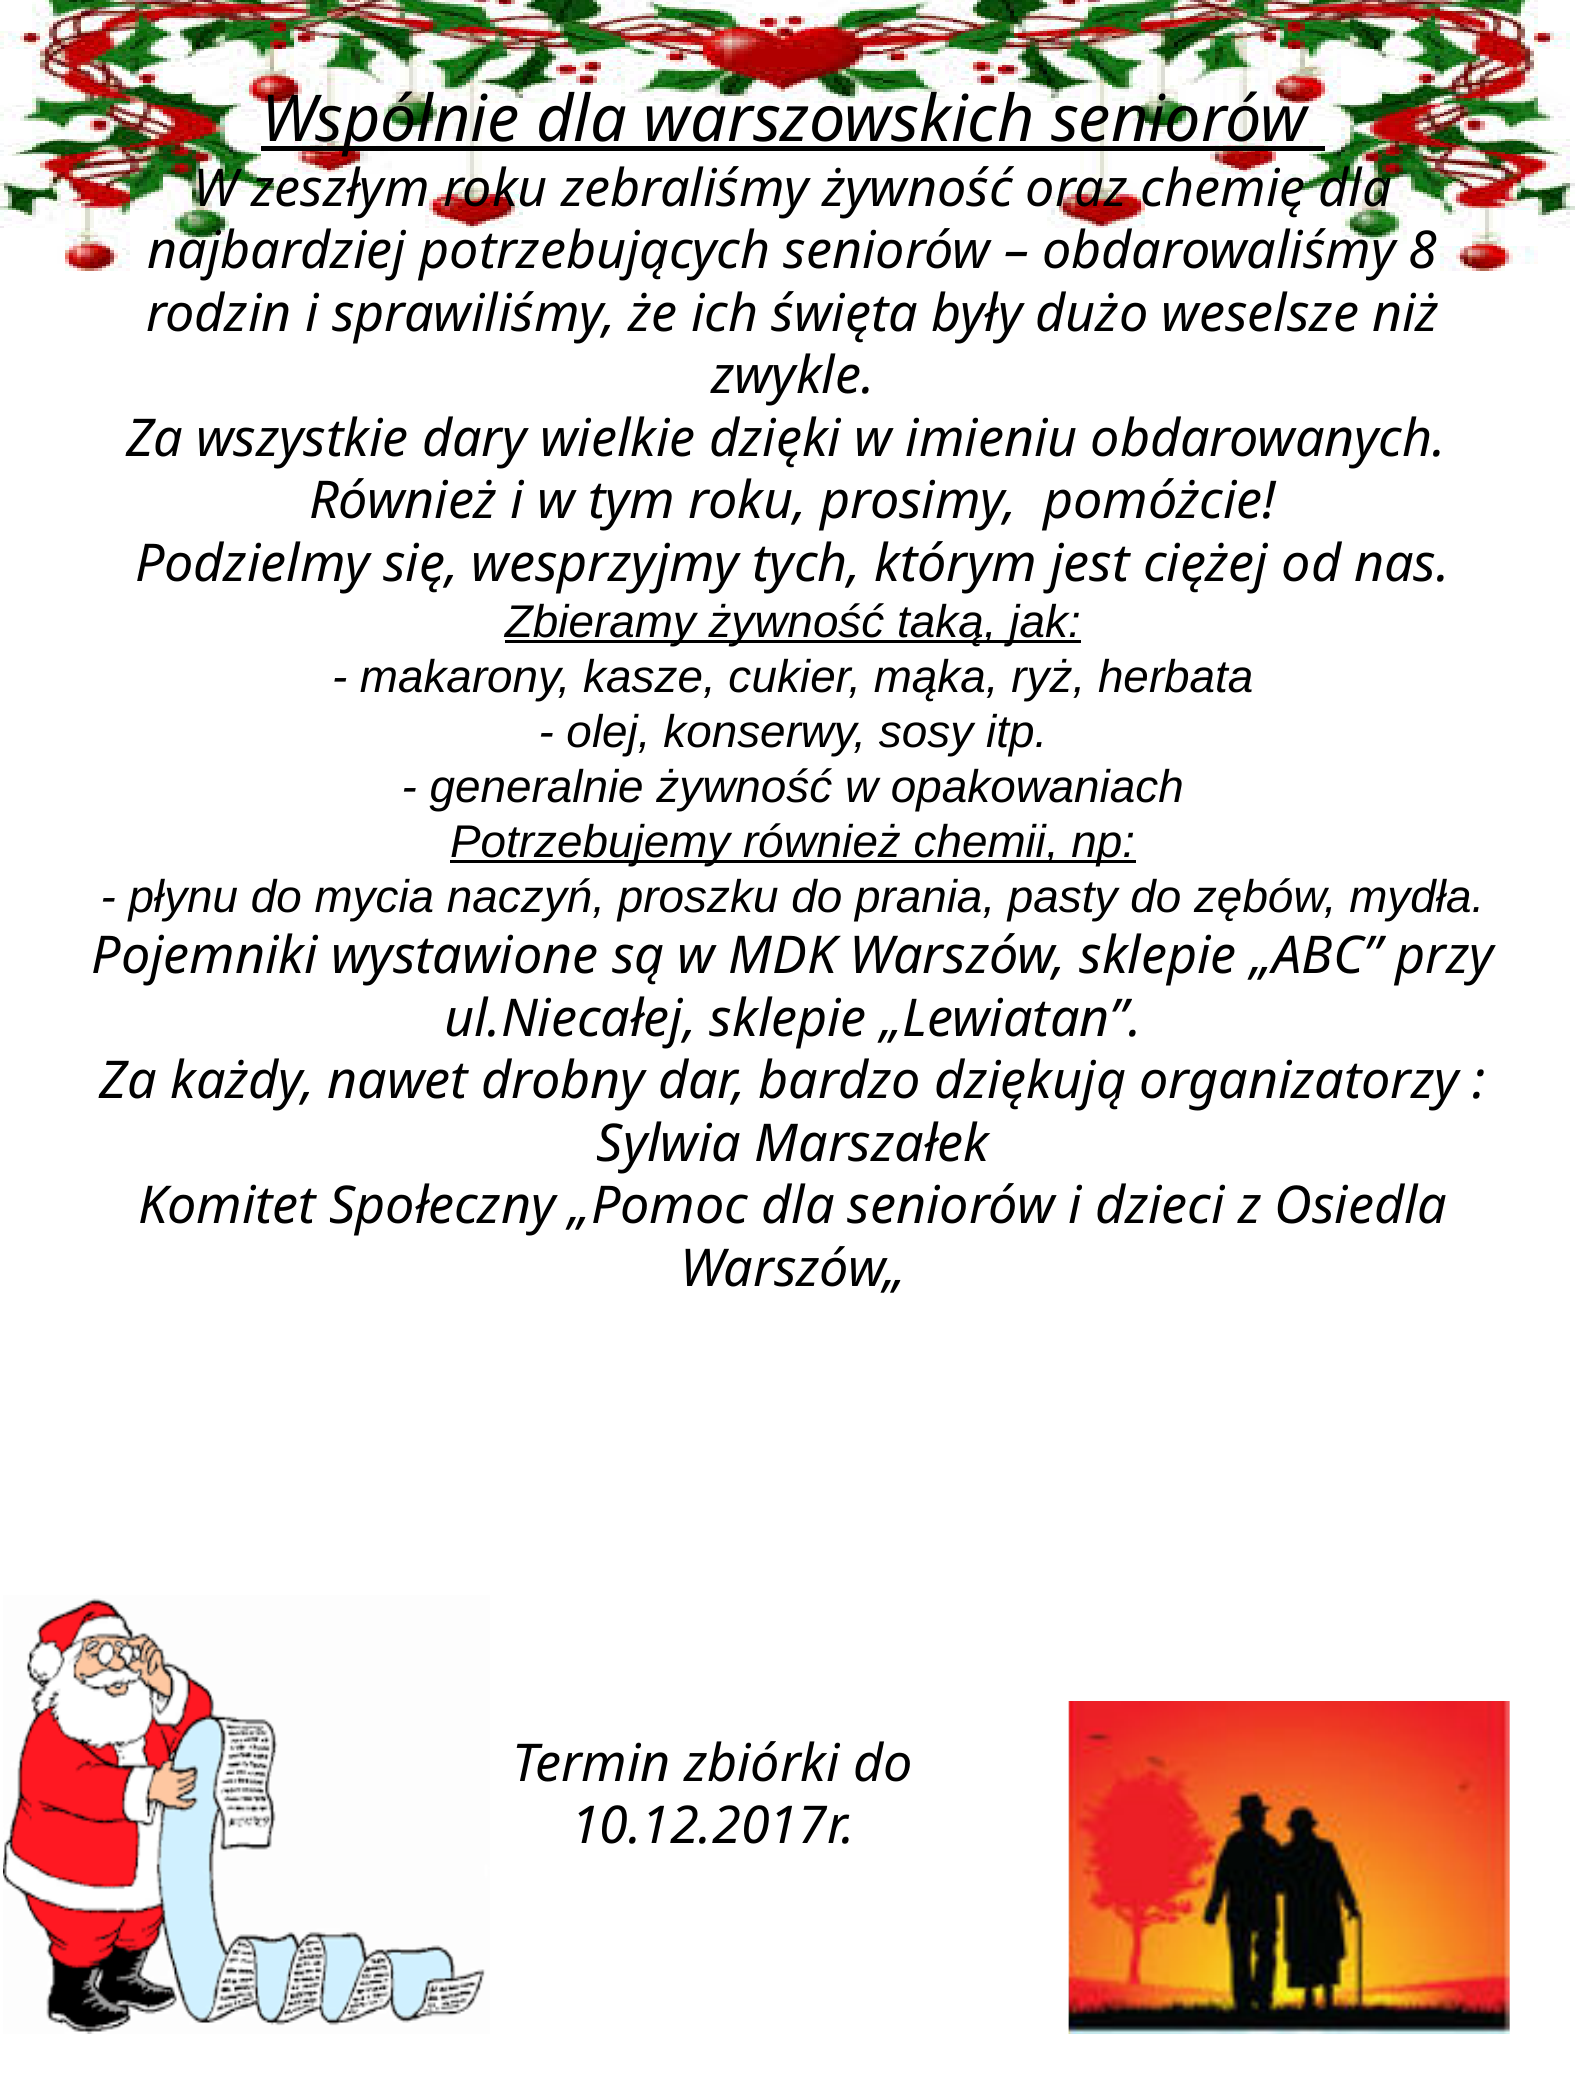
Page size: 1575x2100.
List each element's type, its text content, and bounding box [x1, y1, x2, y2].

picture [0, 0, 1575, 271]
subtitle Termin zbiórki do 10.12.2017r. [489, 1721, 937, 2069]
picture [1068, 1941, 1510, 2034]
title Wspólnie dla warszowskich seniorów W zeszłym roku zebraliśmy żywność oraz chemię dla najbardziej potrzebujących seniorów – obdarowaliśmy 8 rodzin i sprawiliśmy, że ich święta były dużo weselsze niż zwykle. Za wszystkie dary wielkie dzięki w imieniu obdarowanych. Również i w tym roku, prosimy, pomóżcie! Podzielmy się, wesprzyjmy tych, którym jest ciężej od nas. Zbieramy żywność taką, jak: - makarony, kasze, cukier, mąka, ryż, herbata - olej, konserwy, sosy itp. - generalnie żywność w opakowaniach Potrzebujemy również chemii, np: - płynu do mycia naczyń, proszku do prania, pasty do zębów, mydła. Pojemniki wystawione są w MDK Warszów, sklepie „ABC” przy ul.Niecałej, sklepie „Lewiatan”. Za każdy, nawet drobny dar, bardzo dziękują organizatorzy : Sylwia Marszałek Komitet Społeczny „Pomoc dla seniorów i dzieci z Osiedla Warszów„ [76, 69, 1510, 1941]
picture [3, 1595, 489, 2034]
